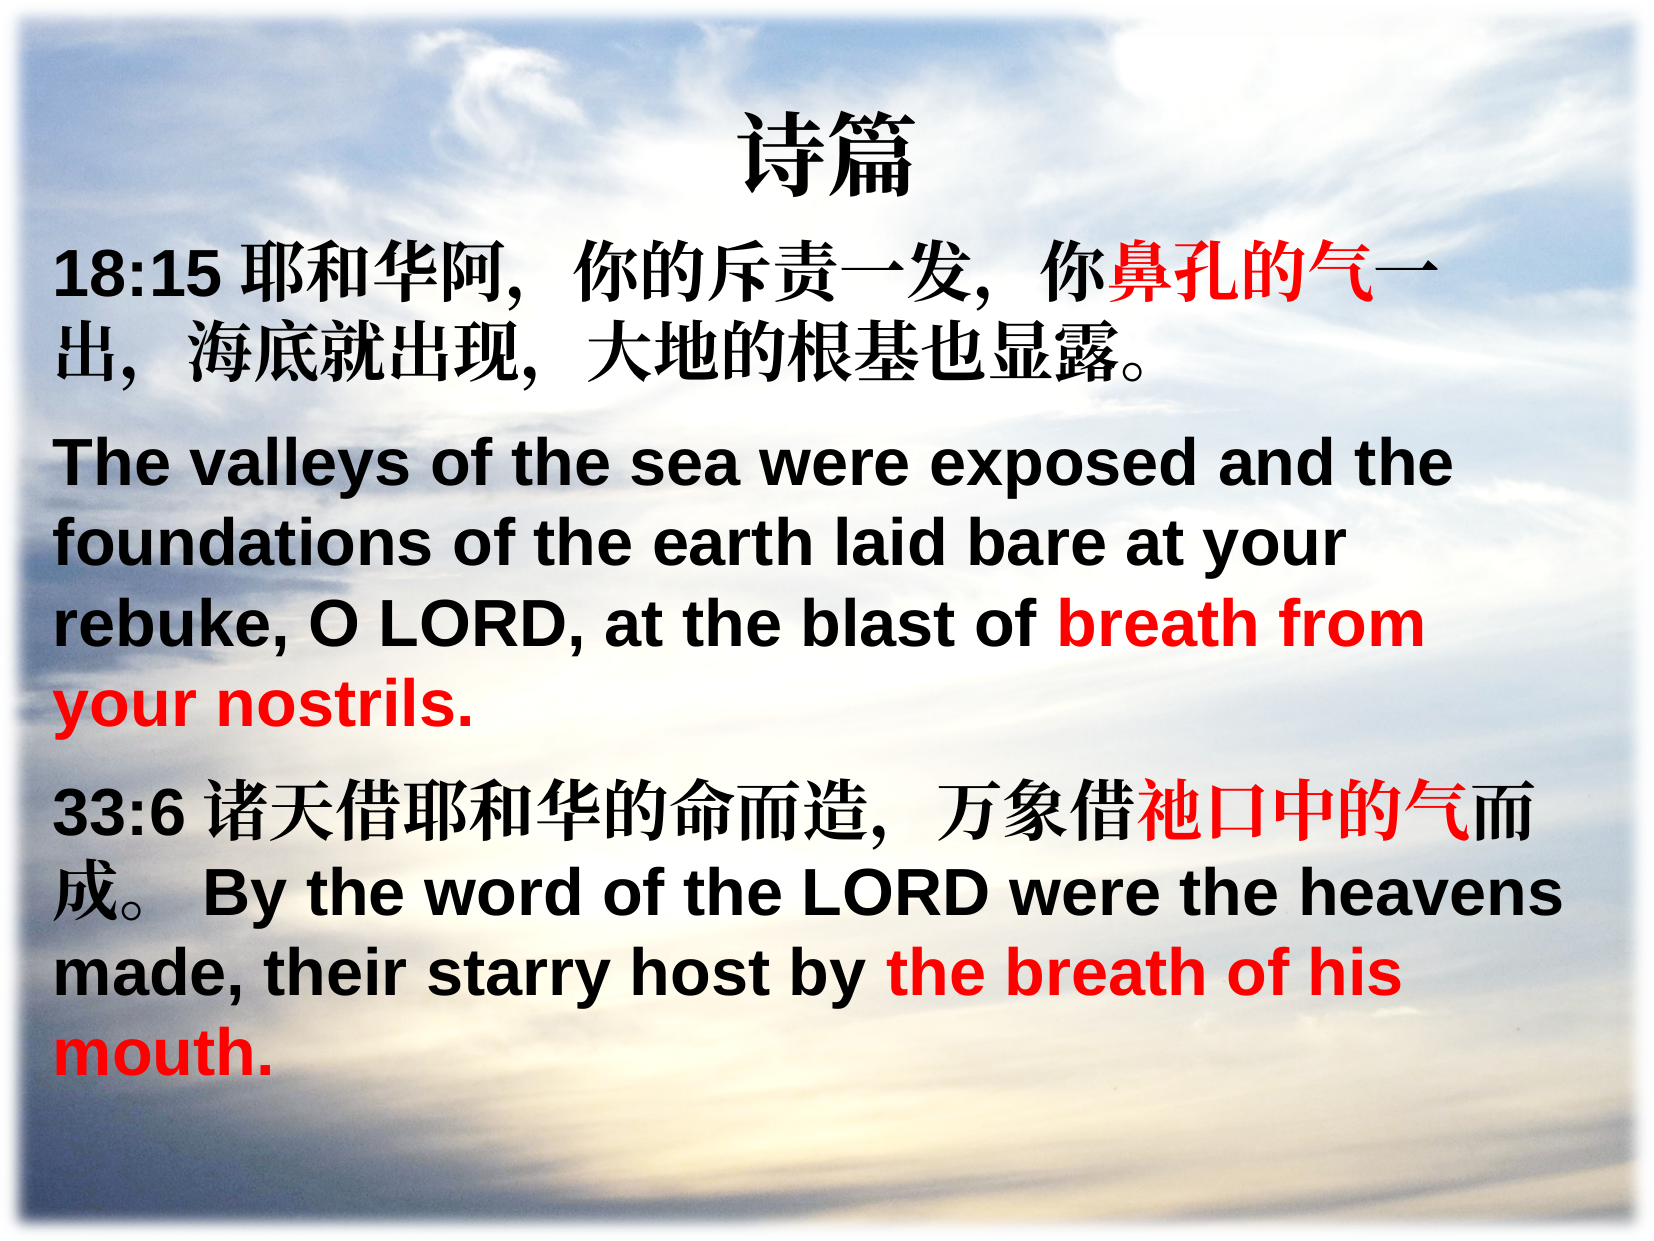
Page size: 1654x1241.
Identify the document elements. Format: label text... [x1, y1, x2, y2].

title 诗篇 [82, 49, 1571, 229]
picture [0, 0, 1654, 1241]
list 18:15耶和华阿，你的斥责一发，你鼻孔的气一出，海底就出现，大地的根基也显露。 The valleys of the sea were exposed and the foundations of the earth laid bare at your rebuke, O LORD, at the blast of breath from your nostrils. 33:6诸天借耶和华的命而造，万象借祂口中的气而成。By the word of the LORD were the heavens made, their starry host by the breath of his mouth. [52, 229, 1571, 1109]
